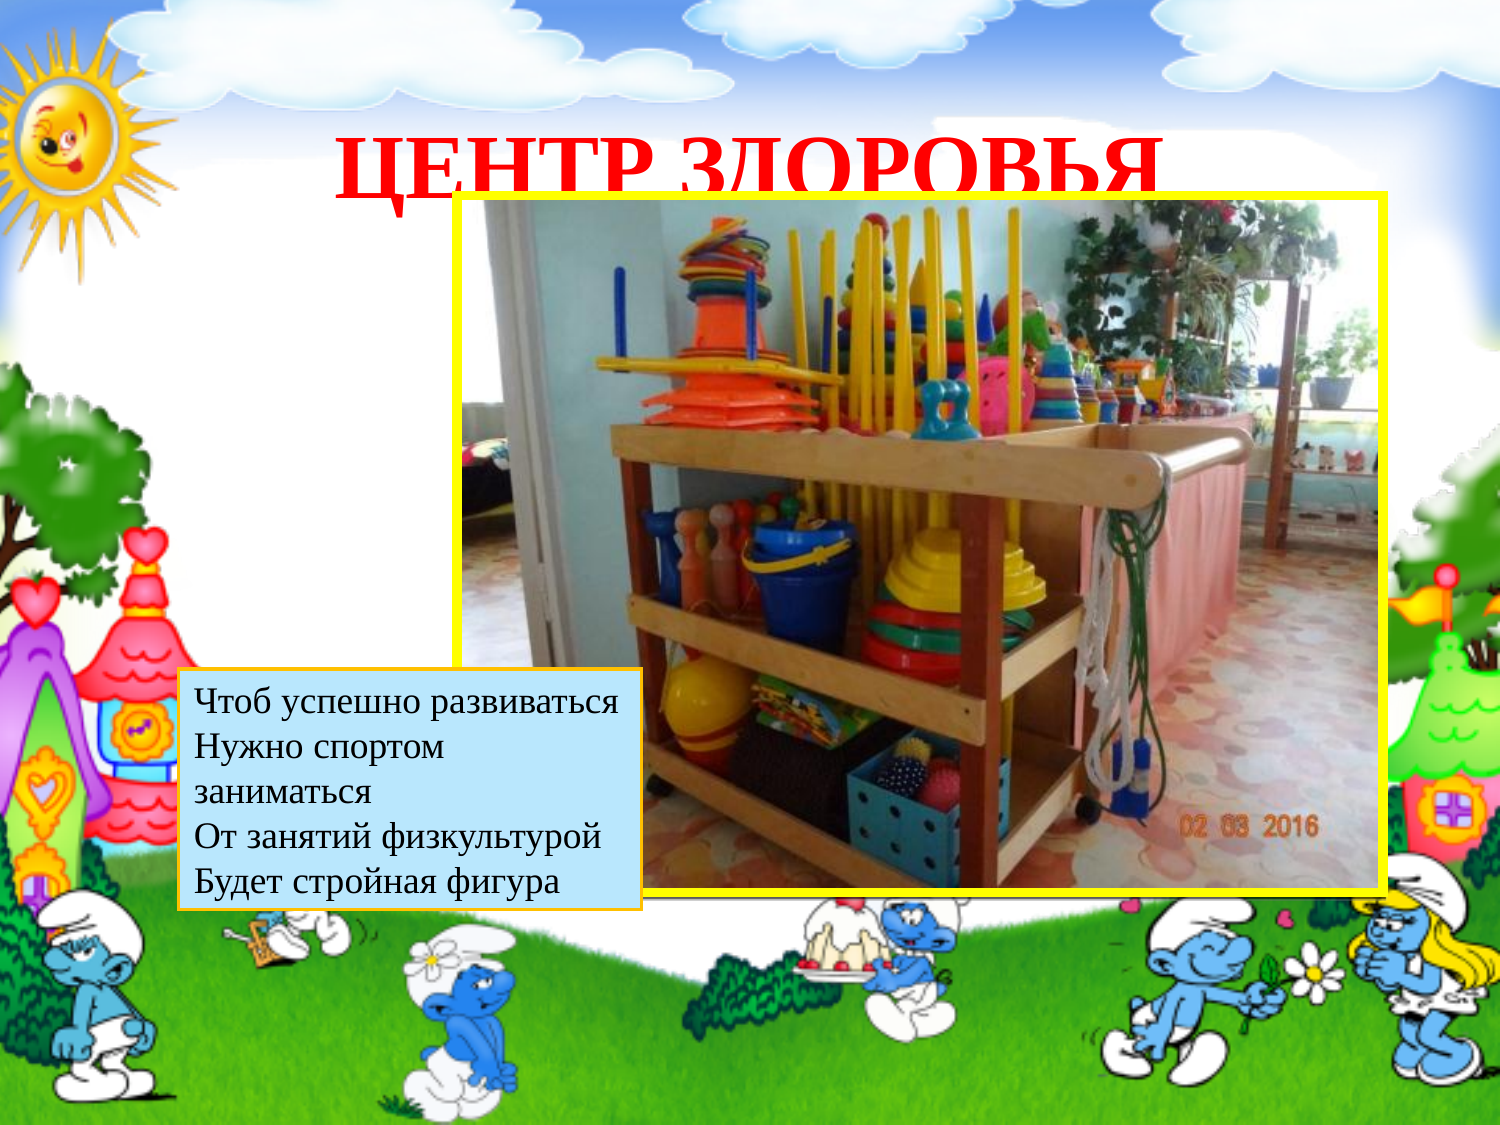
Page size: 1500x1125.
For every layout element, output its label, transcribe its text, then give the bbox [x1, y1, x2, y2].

picture [461, 200, 1379, 888]
title ЦЕНТР ЗДОРОВЬЯ [103, 59, 1397, 278]
text_box Чтоб успешно развиваться Нужно спортом заниматься От занятий физкультурой Будет стройная фигура [179, 669, 641, 909]
